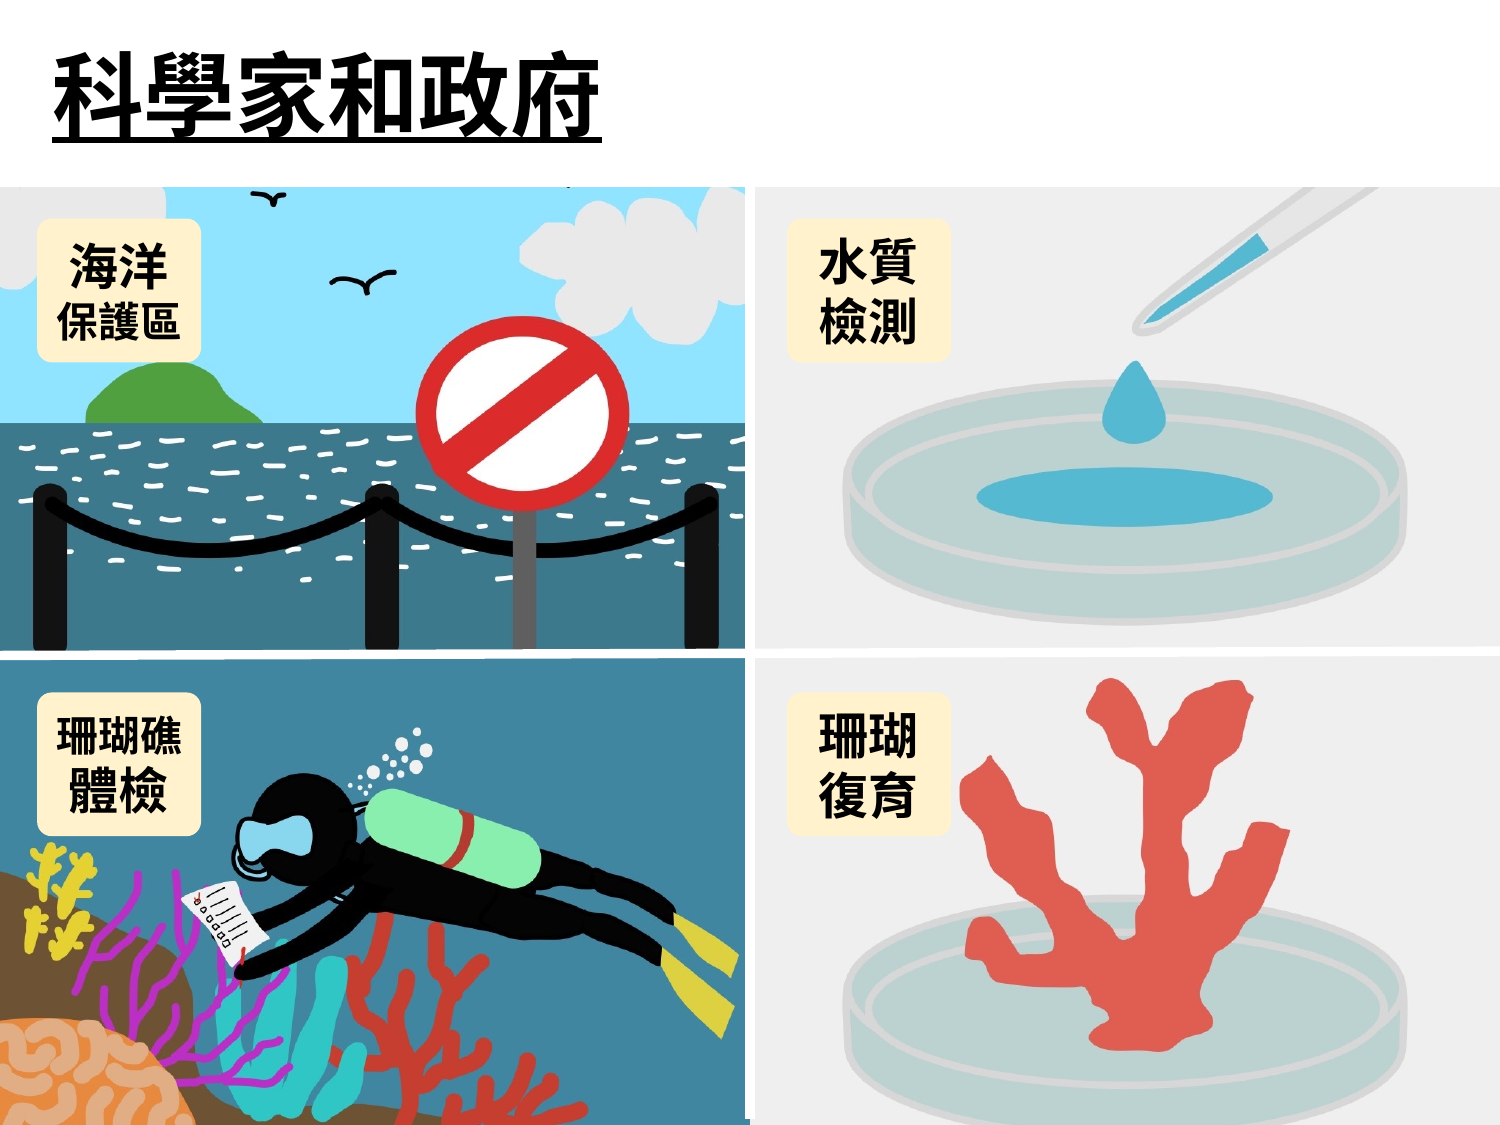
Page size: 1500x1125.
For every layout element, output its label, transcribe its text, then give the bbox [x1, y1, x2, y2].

text_box 科學家和政府 [37, 43, 1331, 261]
text_box 水質檢測 [787, 261, 952, 363]
text_box 珊瑚礁體檢 [37, 692, 202, 837]
picture [0, 187, 745, 650]
picture [755, 187, 1500, 648]
text_box 珊瑚復育 [787, 692, 952, 837]
picture [0, 656, 1500, 1125]
text_box 海洋保護區 [37, 261, 202, 363]
